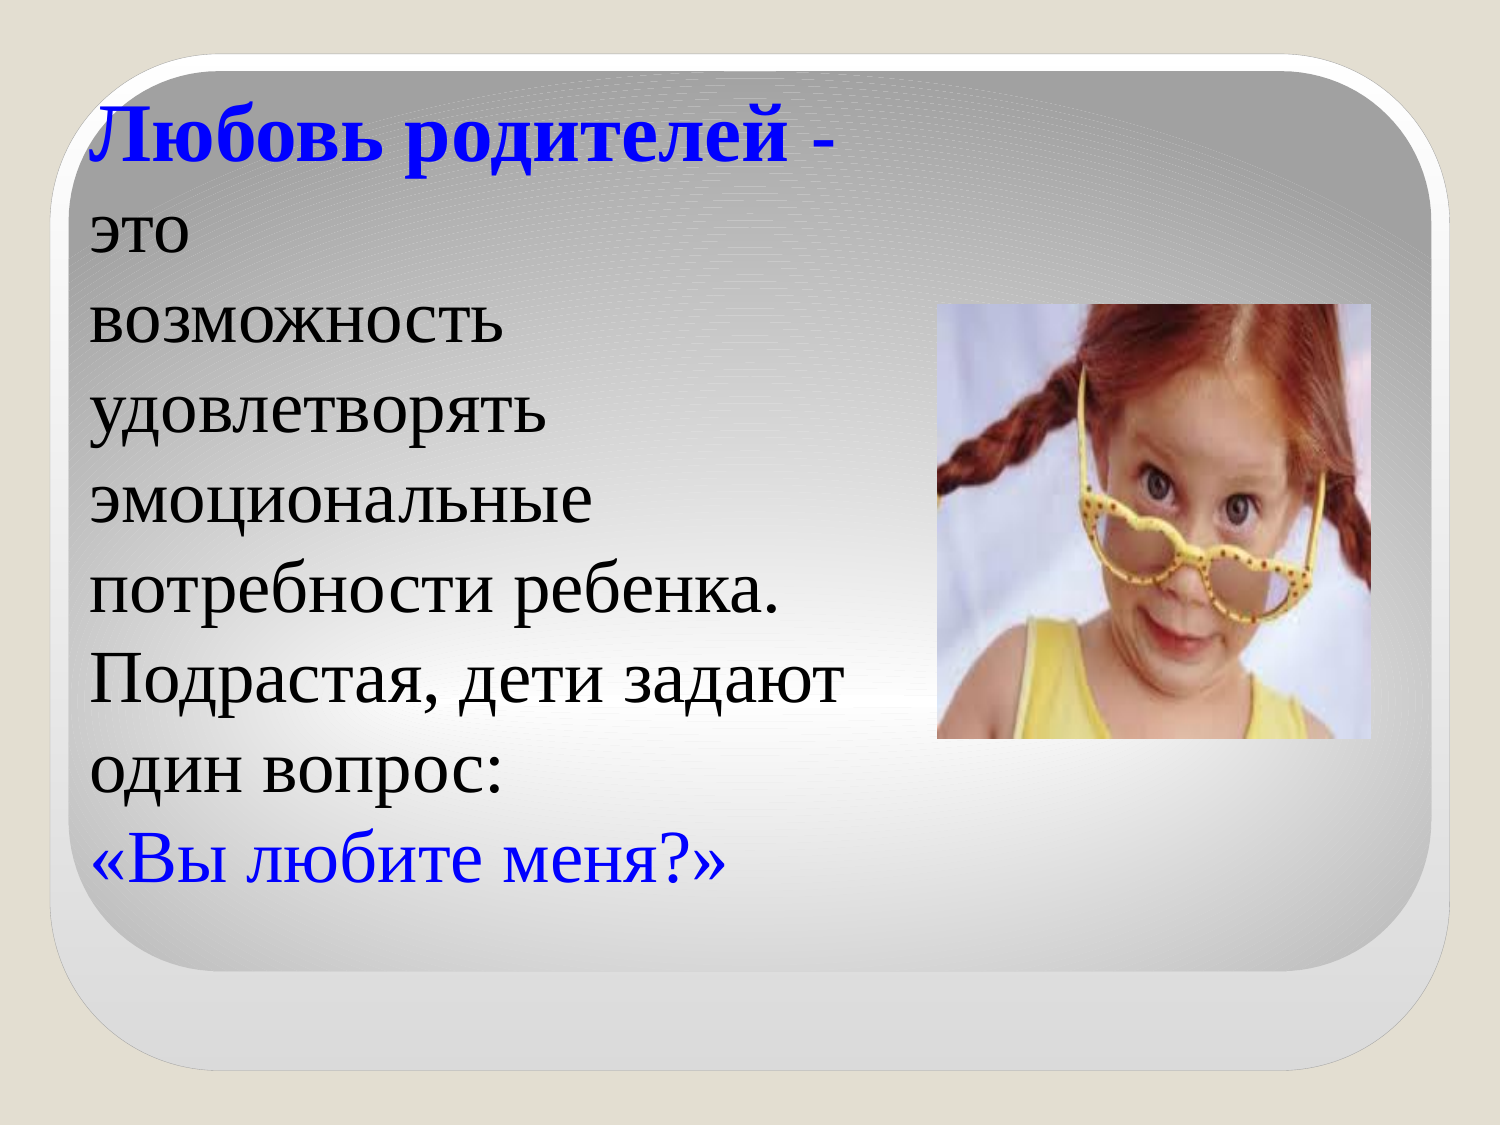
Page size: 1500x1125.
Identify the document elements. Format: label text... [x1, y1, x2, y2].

title Любовь родителей - это возможность удовлетворять эмоциональные потребности ребенка. Подрастая, дети задают один вопрос: «Вы любите меня?» [75, 70, 891, 997]
picture [937, 304, 1371, 739]
